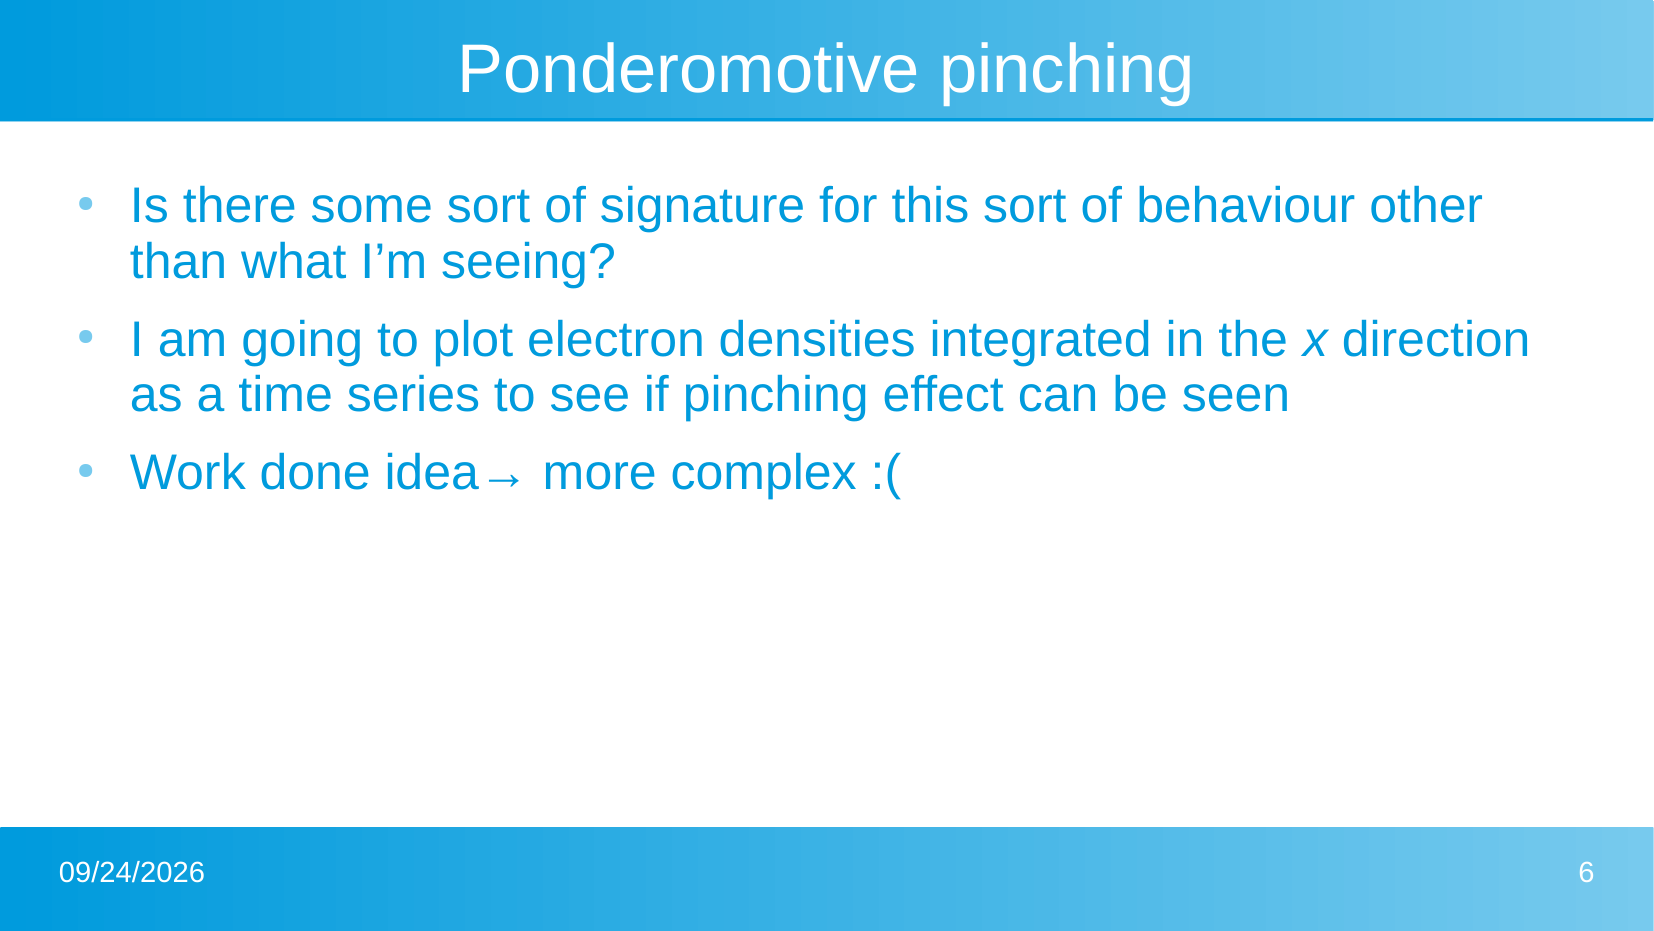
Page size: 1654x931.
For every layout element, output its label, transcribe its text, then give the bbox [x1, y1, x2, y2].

title Ponderomotive pinching [59, 29, 1595, 108]
list Is there some sort of signature for this sort of behaviour other than what I’m seeing? I am going to plot electron densities integrated in the x direction as a time series to see if pinching effect can be seen Work done idea→ more complex :( [59, 177, 1595, 768]
